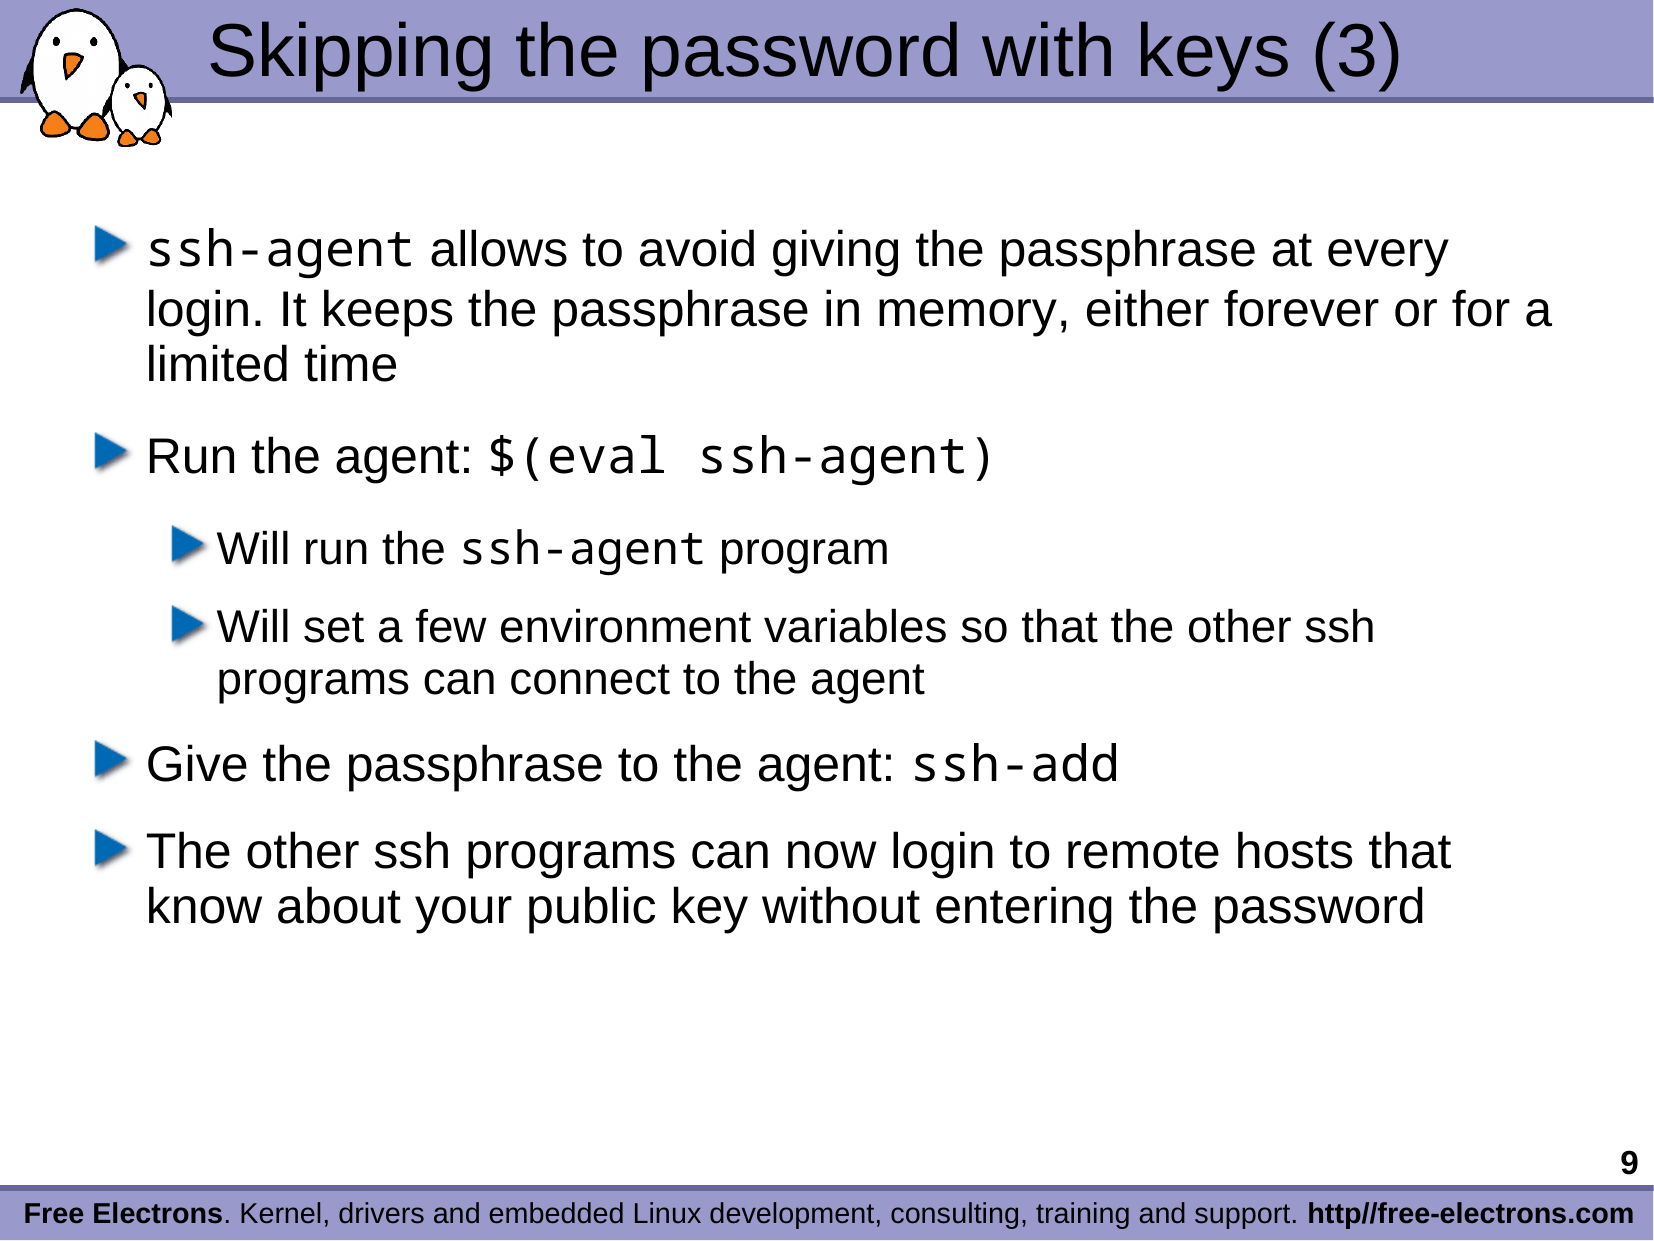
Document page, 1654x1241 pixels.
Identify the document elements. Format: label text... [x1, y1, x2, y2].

picture [20, 8, 172, 147]
list ssh-agent allows to avoid giving the passphrase at every login. It keeps the passphrase in memory, either forever or for a limited time Run the agent: $(eval ssh-agent) Will run the ssh-agent program Will set a few environment variables so that the other ssh programs can connect to the agent Give the passphrase to the agent: ssh-add The other ssh programs can now login to remote hosts that know about your public key without entering the password [75, 212, 1576, 1063]
title Skipping the password with keys (3) [60, 0, 1551, 101]
